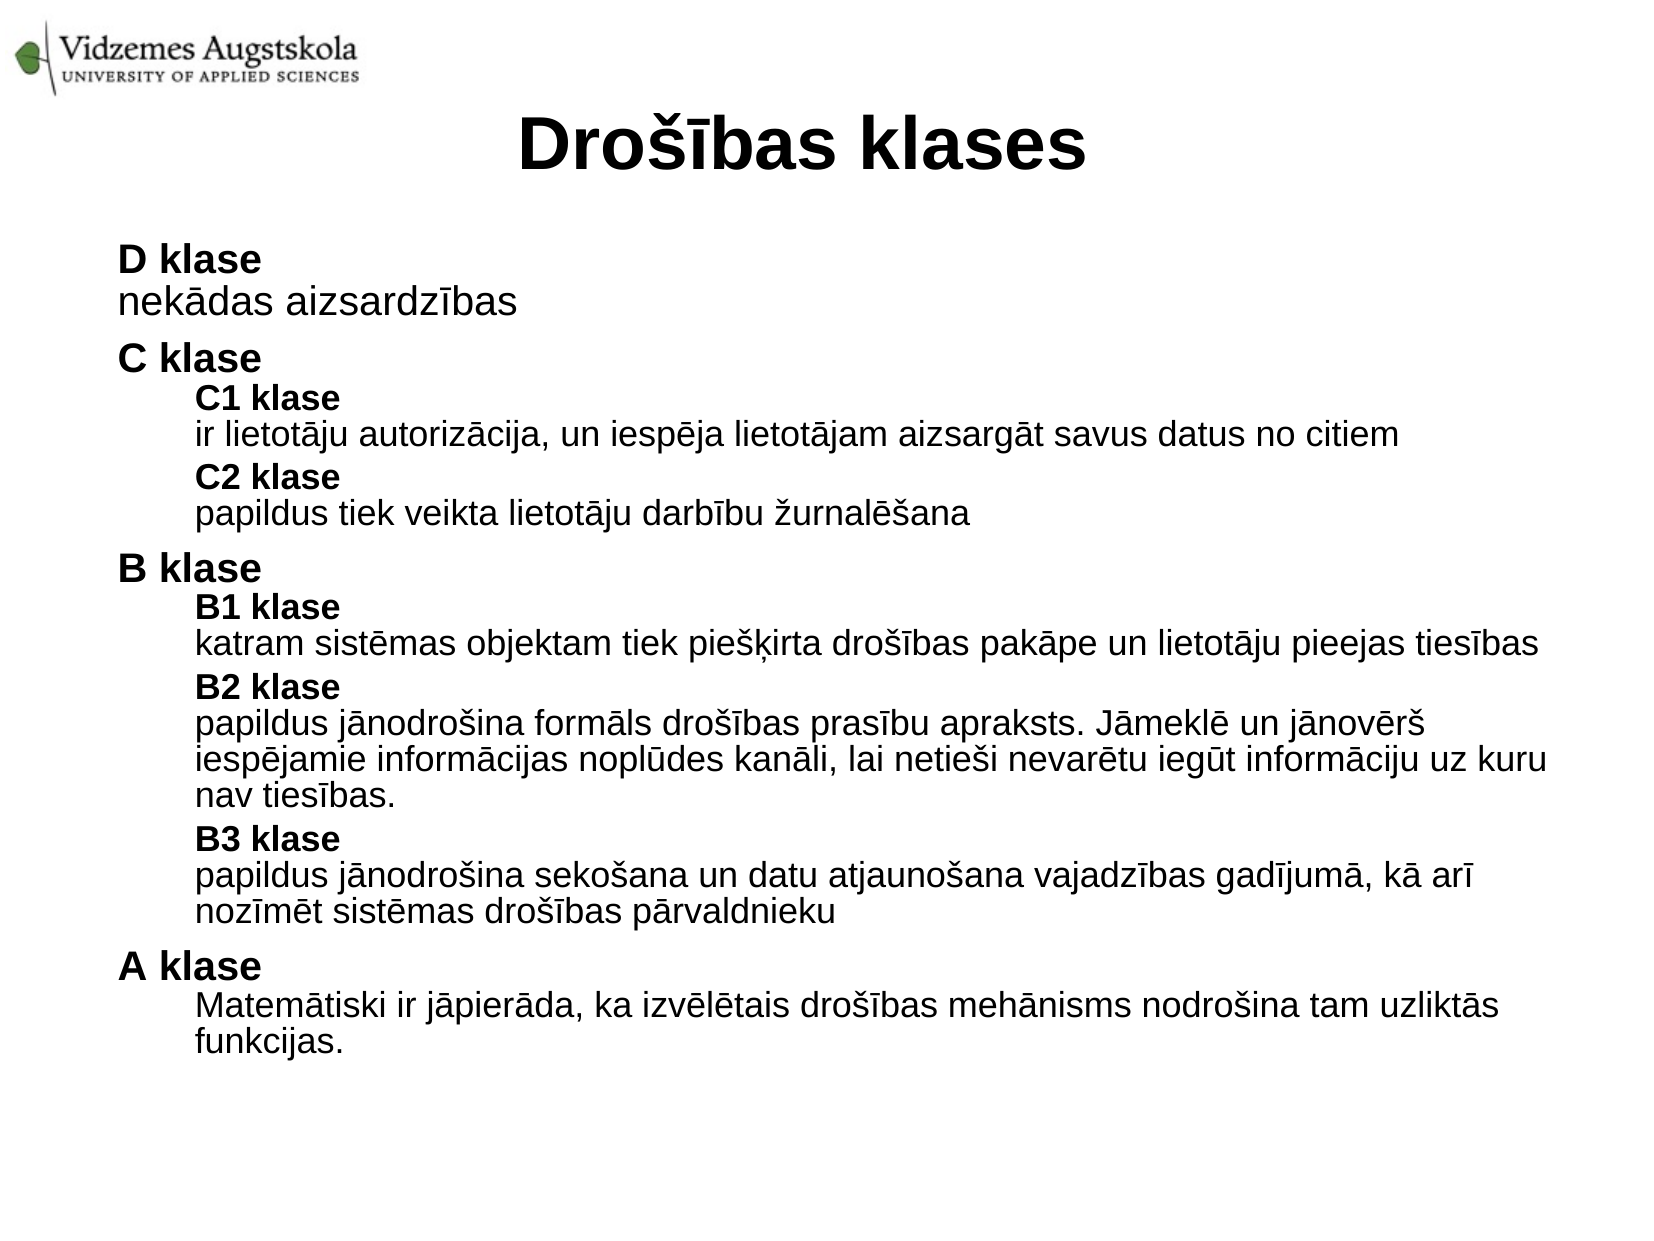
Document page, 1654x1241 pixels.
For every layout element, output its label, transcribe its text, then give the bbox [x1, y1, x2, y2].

list D klase nekādas aizsardzības C klase C1 klase ir lietotāju autorizācija, un iespēja lietotājam aizsargāt savus datus no citiem C2 klase papildus tiek veikta lietotāju darbību žurnalēšana B klase B1 klase katram sistēmas objektam tiek piešķirta drošības pakāpe un lietotāju pieejas tiesības B2 klase papildus jānodrošina formāls drošības prasību apraksts. Jāmeklē un jānovērš iespējamie informācijas noplūdes kanāli, lai netieši nevarētu iegūt informāciju uz kuru nav tiesības. B3 klase papildus jānodrošina sekošana un datu atjaunošana vajadzības gadījumā, kā arī nozīmēt sistēmas drošības pārvaldnieku A klase Matemātiski ir jāpierāda, ka izvēlētais drošības mehānisms nodrošina tam uzliktās funkcijas. [82, 236, 1569, 1107]
title Drošības klases [94, 103, 1512, 188]
picture [5, 2, 368, 113]
